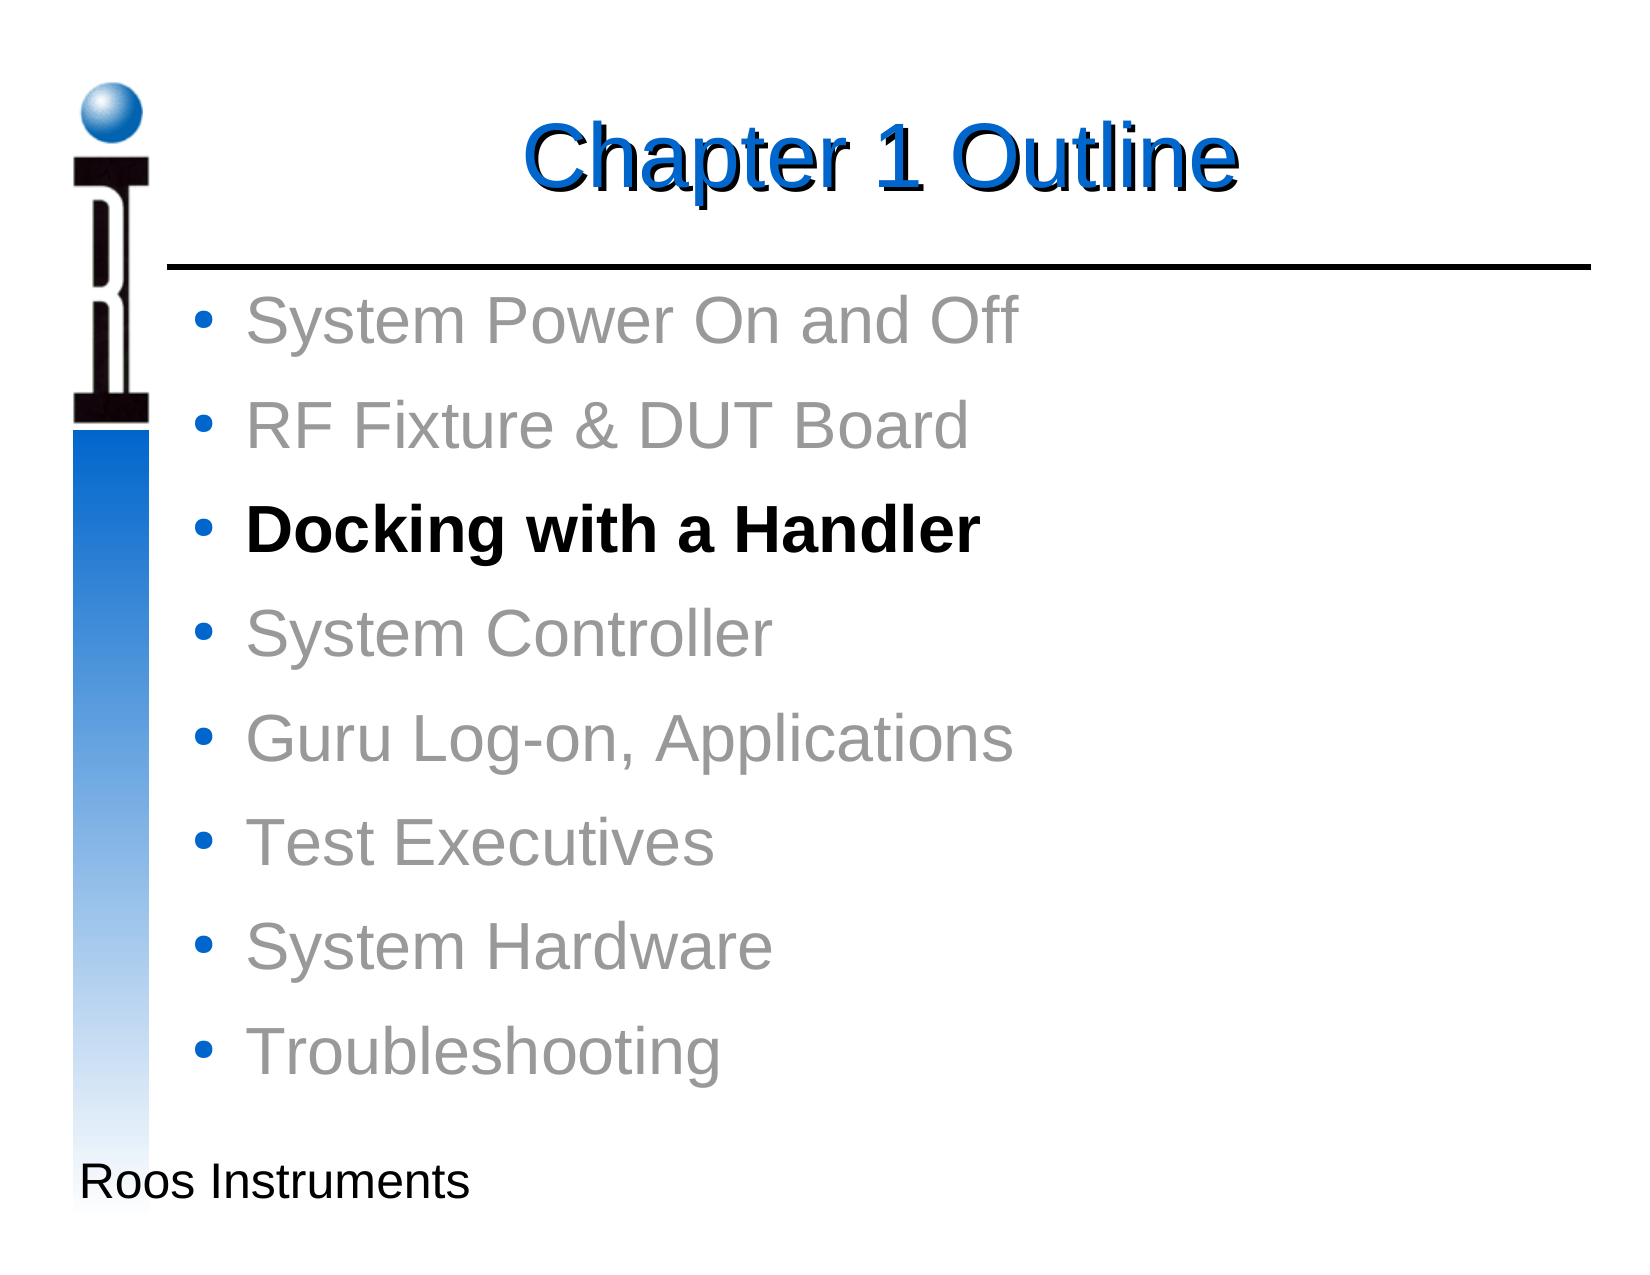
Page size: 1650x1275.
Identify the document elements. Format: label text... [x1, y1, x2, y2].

list System Power On and Off RF Fixture & DUT Board Docking with a Handler System Controller Guru Log-on, Applications Test Executives System Hardware Troubleshooting [174, 283, 1591, 1089]
picture [69, 78, 154, 430]
title Chapter 1 Outline [171, 59, 1591, 253]
